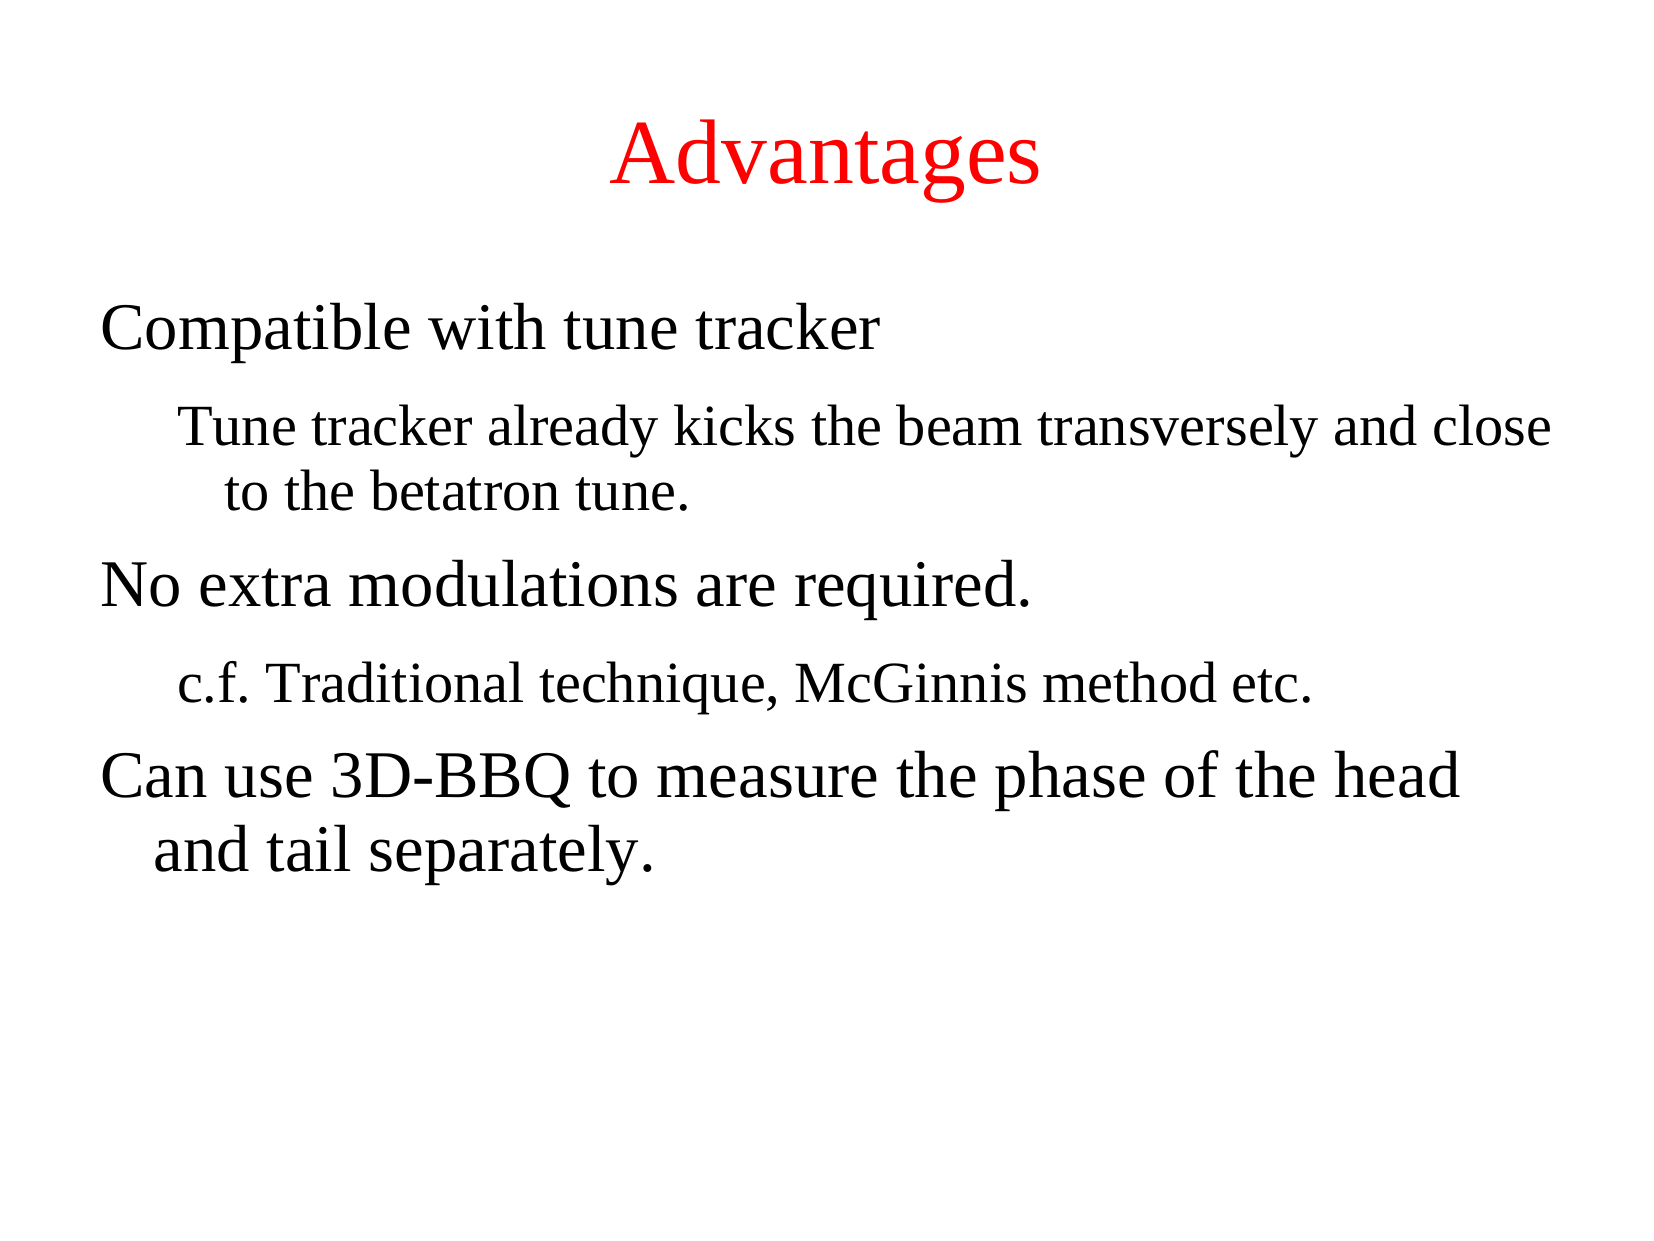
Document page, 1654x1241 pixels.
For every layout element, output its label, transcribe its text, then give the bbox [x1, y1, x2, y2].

list Compatible with tune tracker Tune tracker already kicks the beam transversely and close to the betatron tune. No extra modulations are required. c.f. Traditional technique, McGinnis method etc. Can use 3D-BBQ to measure the phase of the head and tail separately. [82, 290, 1571, 1109]
title Advantages [82, 49, 1571, 257]
